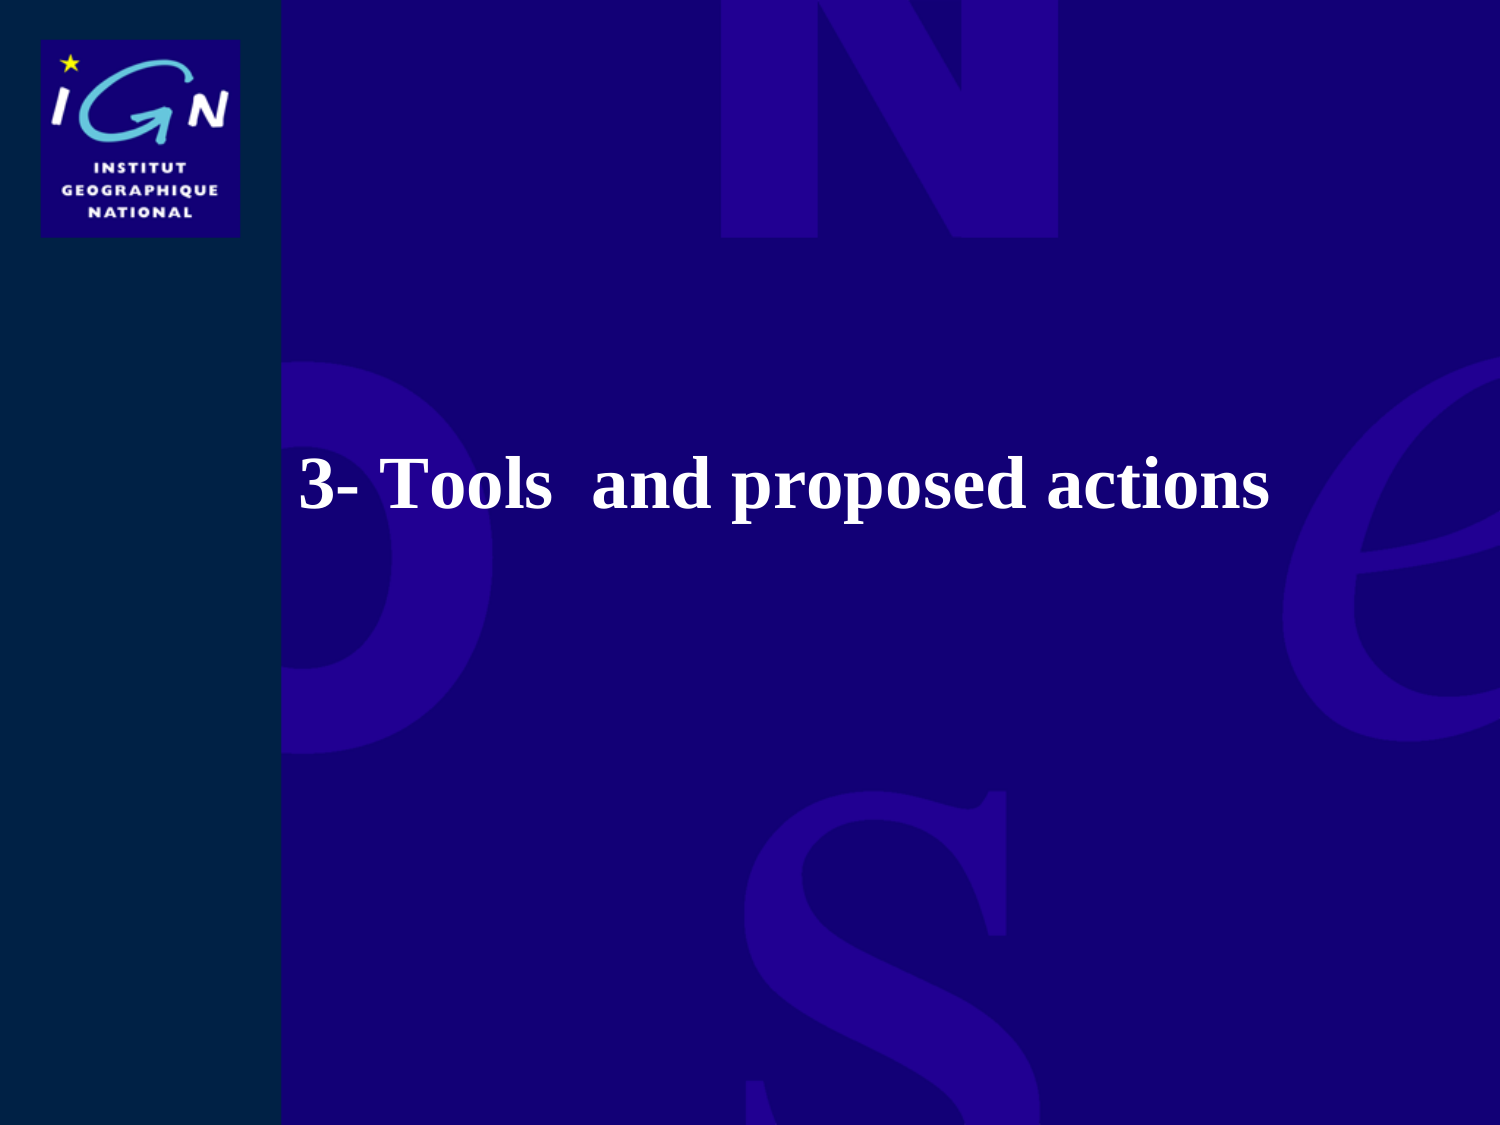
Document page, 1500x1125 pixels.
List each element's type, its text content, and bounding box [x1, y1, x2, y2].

text_box 3- Tools and proposed actions [283, 426, 1287, 532]
picture [0, 0, 1500, 1125]
